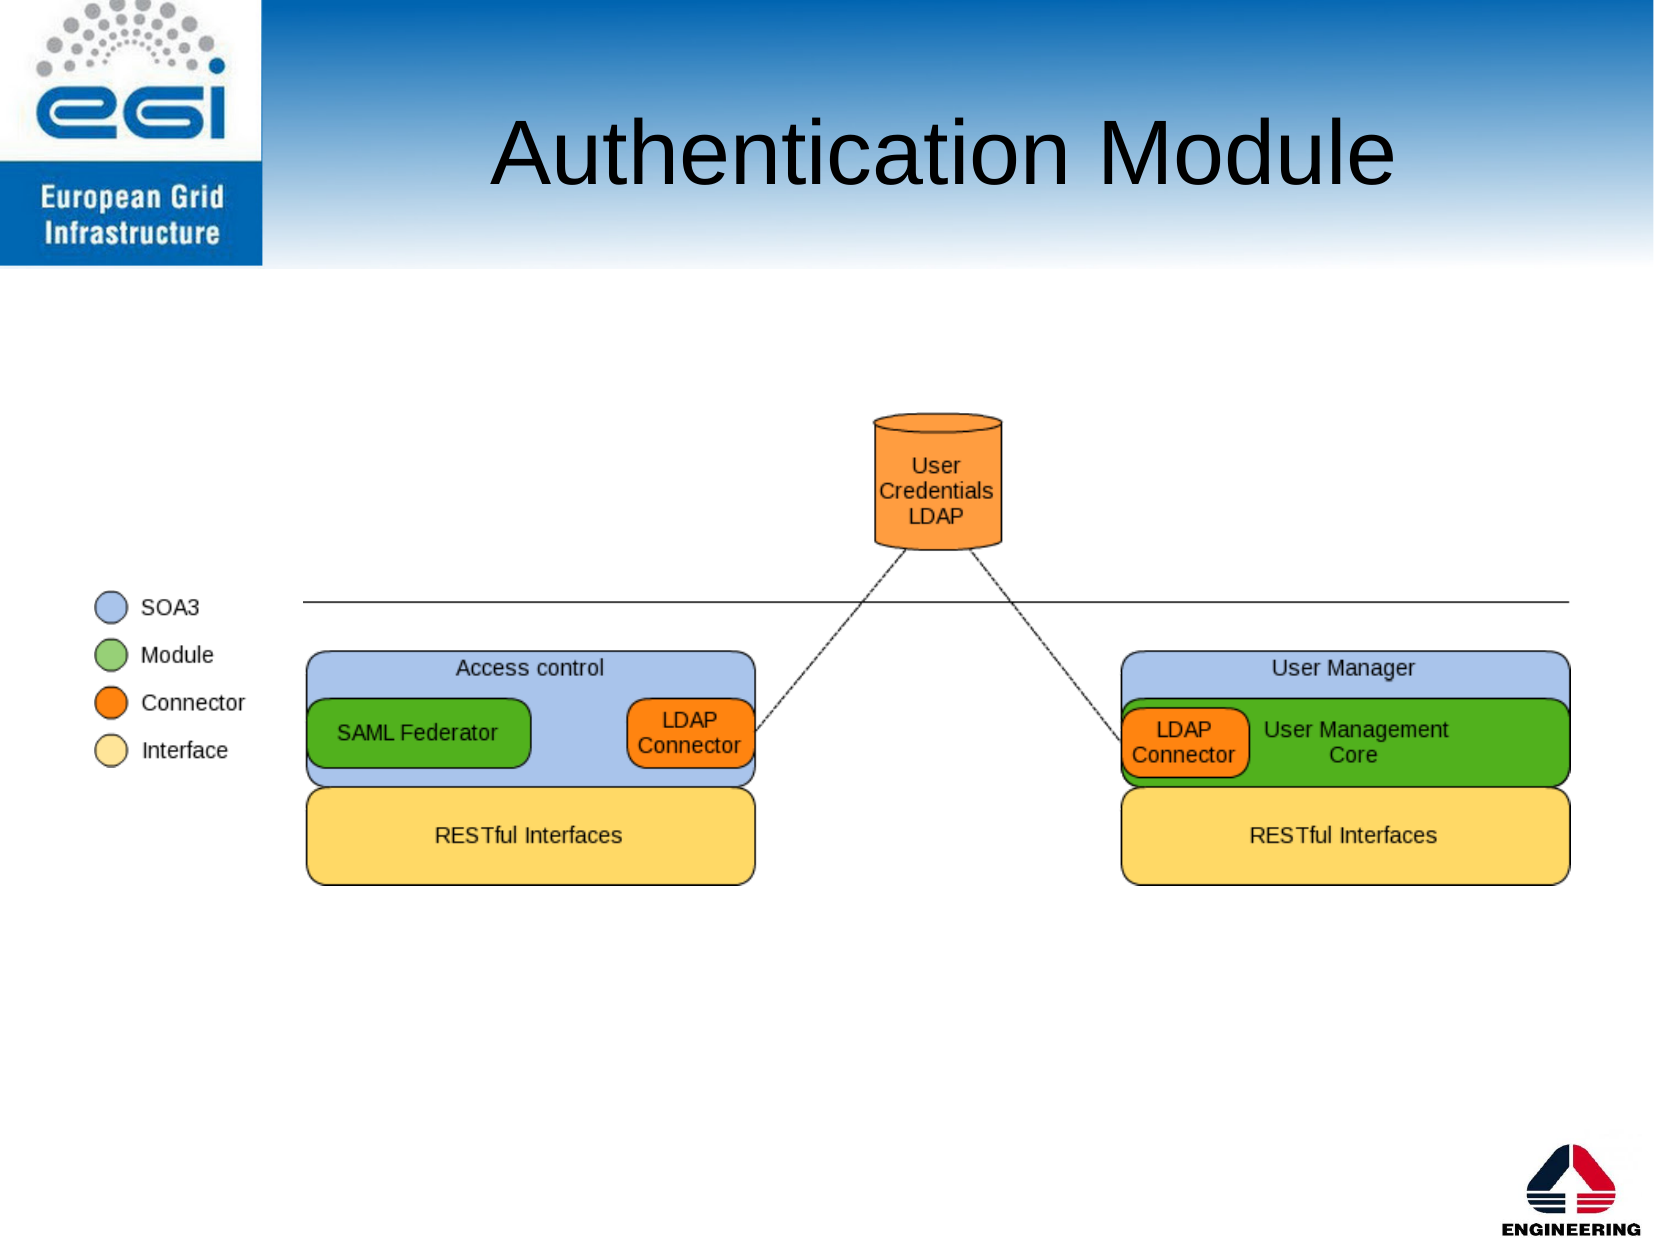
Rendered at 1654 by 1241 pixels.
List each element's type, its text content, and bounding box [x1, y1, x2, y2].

picture [0, 0, 1654, 269]
picture [303, 412, 1571, 886]
title Authentication Module [318, 49, 1571, 257]
picture [94, 590, 278, 768]
picture [1500, 1129, 1642, 1241]
